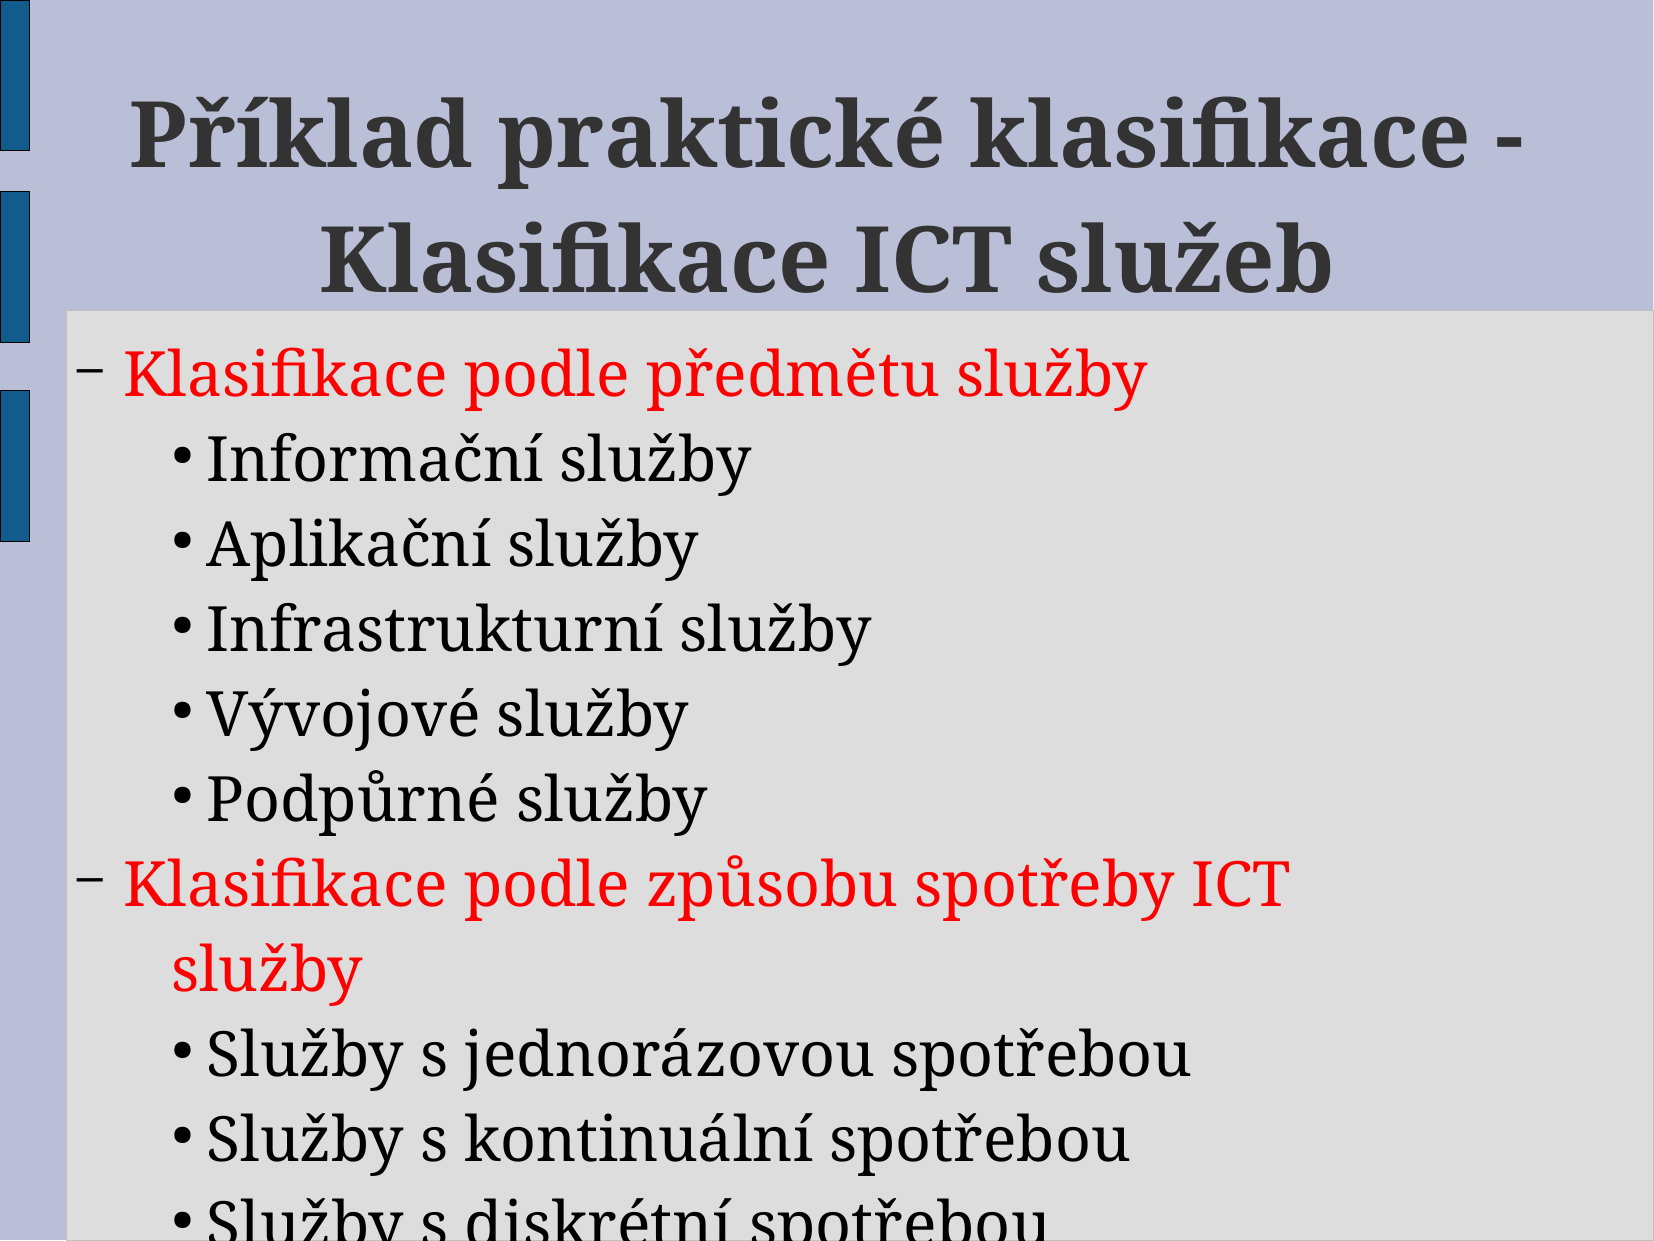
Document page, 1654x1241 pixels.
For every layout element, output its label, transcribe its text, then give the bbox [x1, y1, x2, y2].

title Příklad praktické klasifikace - Klasifikace ICT služeb [121, 90, 1534, 300]
list Klasifikace podle předmětu služby Informační služby Aplikační služby Infrastrukturní služby Vývojové služby Podpůrné služby Klasifikace podle způsobu spotřeby ICT služby Služby s jednorázovou spotřebou Služby s kontinuální spotřebou Služby s diskrétní spotřebou Klasifikace podle typu příjemce (Jelínek, 2007) [29, 250, 1446, 1241]
